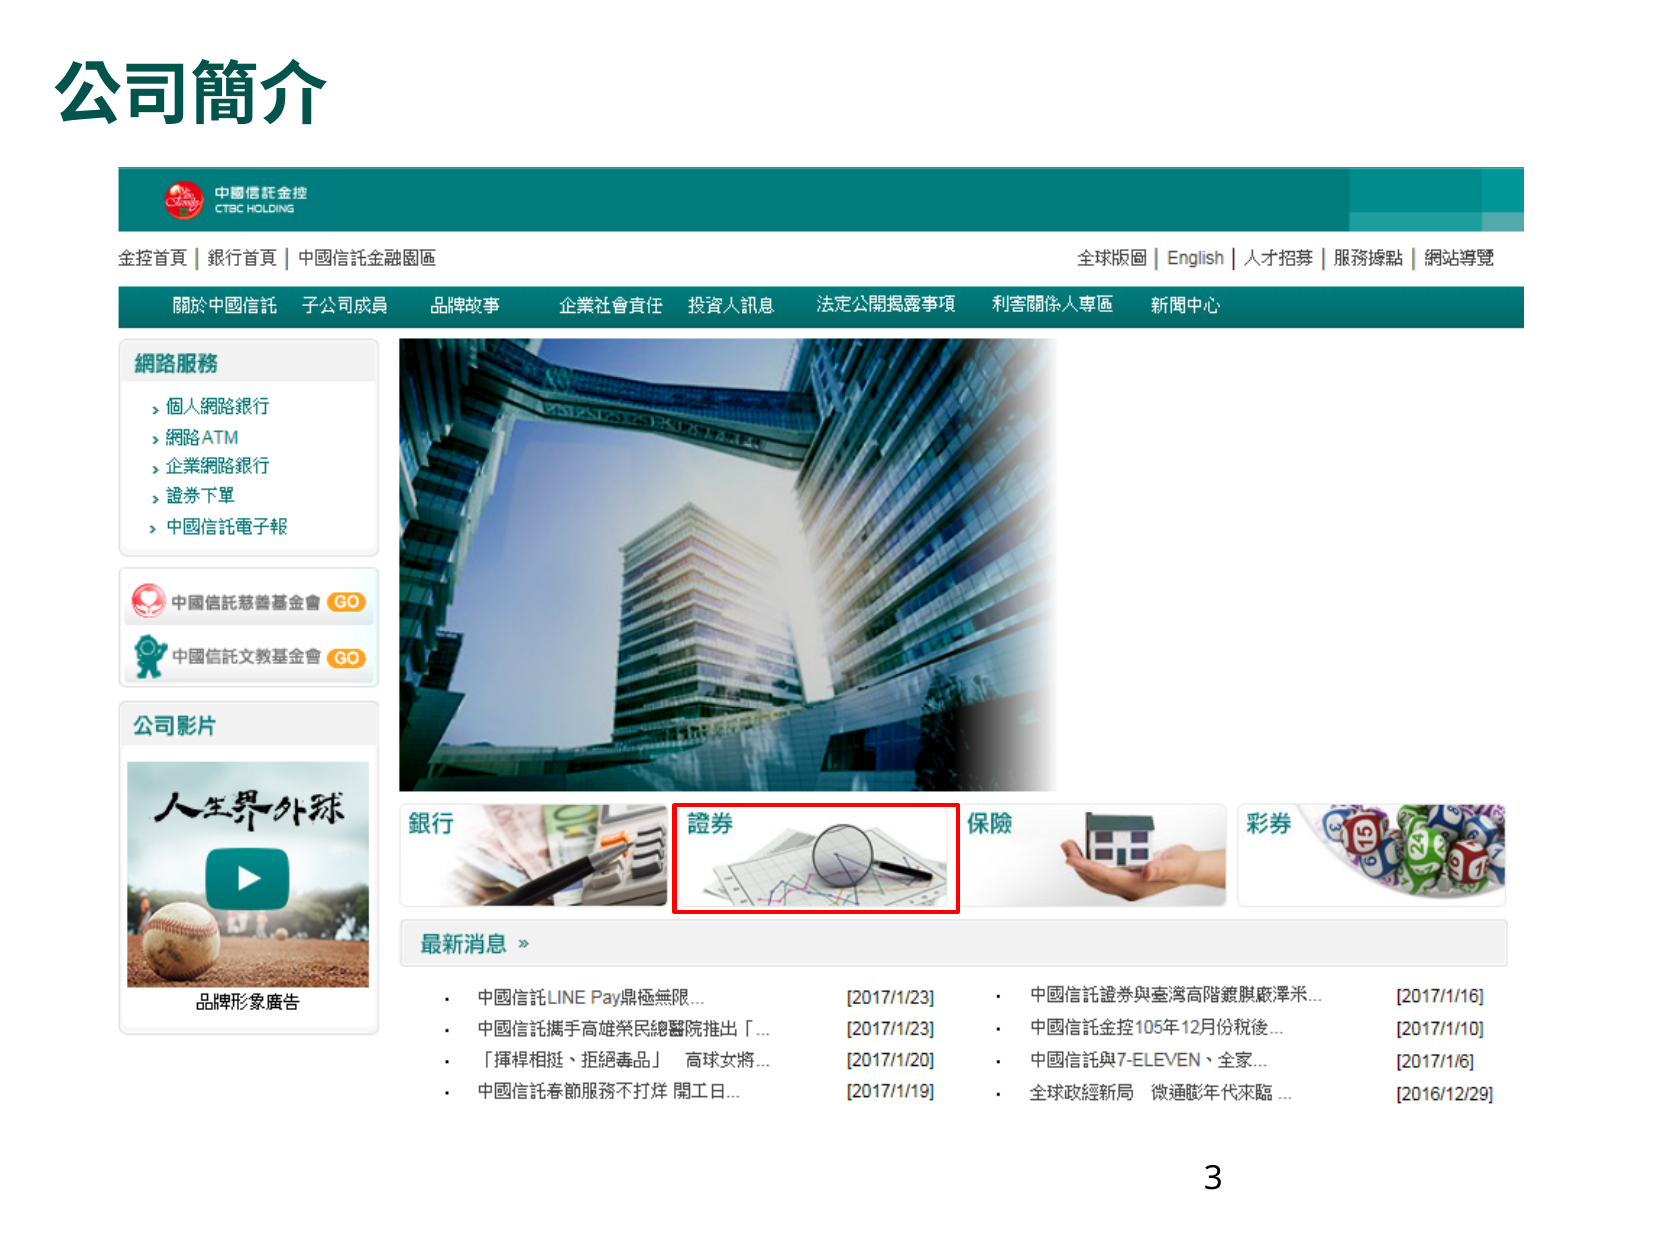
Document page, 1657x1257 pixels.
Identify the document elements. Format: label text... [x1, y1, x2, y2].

slide_number 3 [1187, 1147, 1533, 1232]
picture [118, 167, 1524, 1113]
title 公司簡介 [36, 13, 1445, 168]
